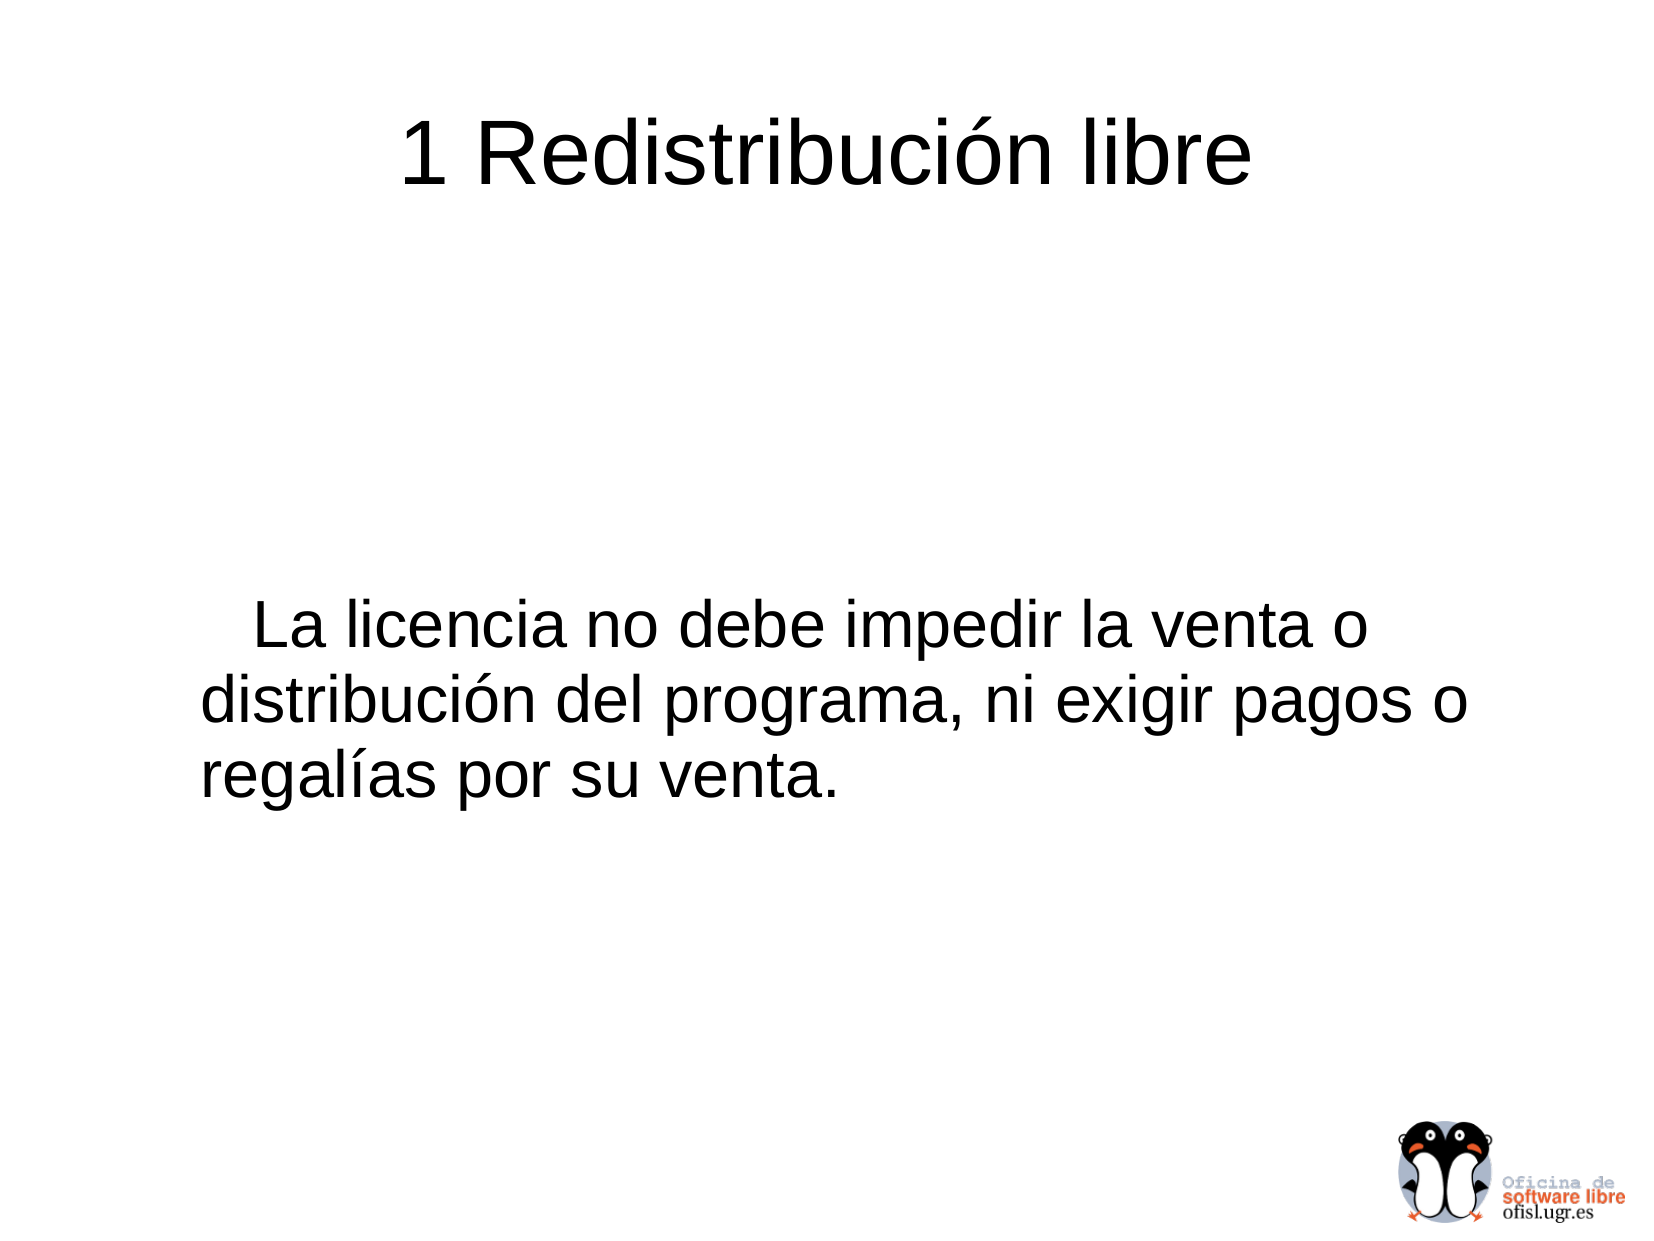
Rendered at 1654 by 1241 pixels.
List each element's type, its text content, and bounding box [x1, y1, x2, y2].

picture [1398, 1121, 1625, 1223]
subtitle La licencia no debe impedir la venta o distribución del programa, ni exigir pagos o regalías por su venta. [82, 297, 1571, 1102]
title 1 Redistribución libre [82, 56, 1571, 250]
